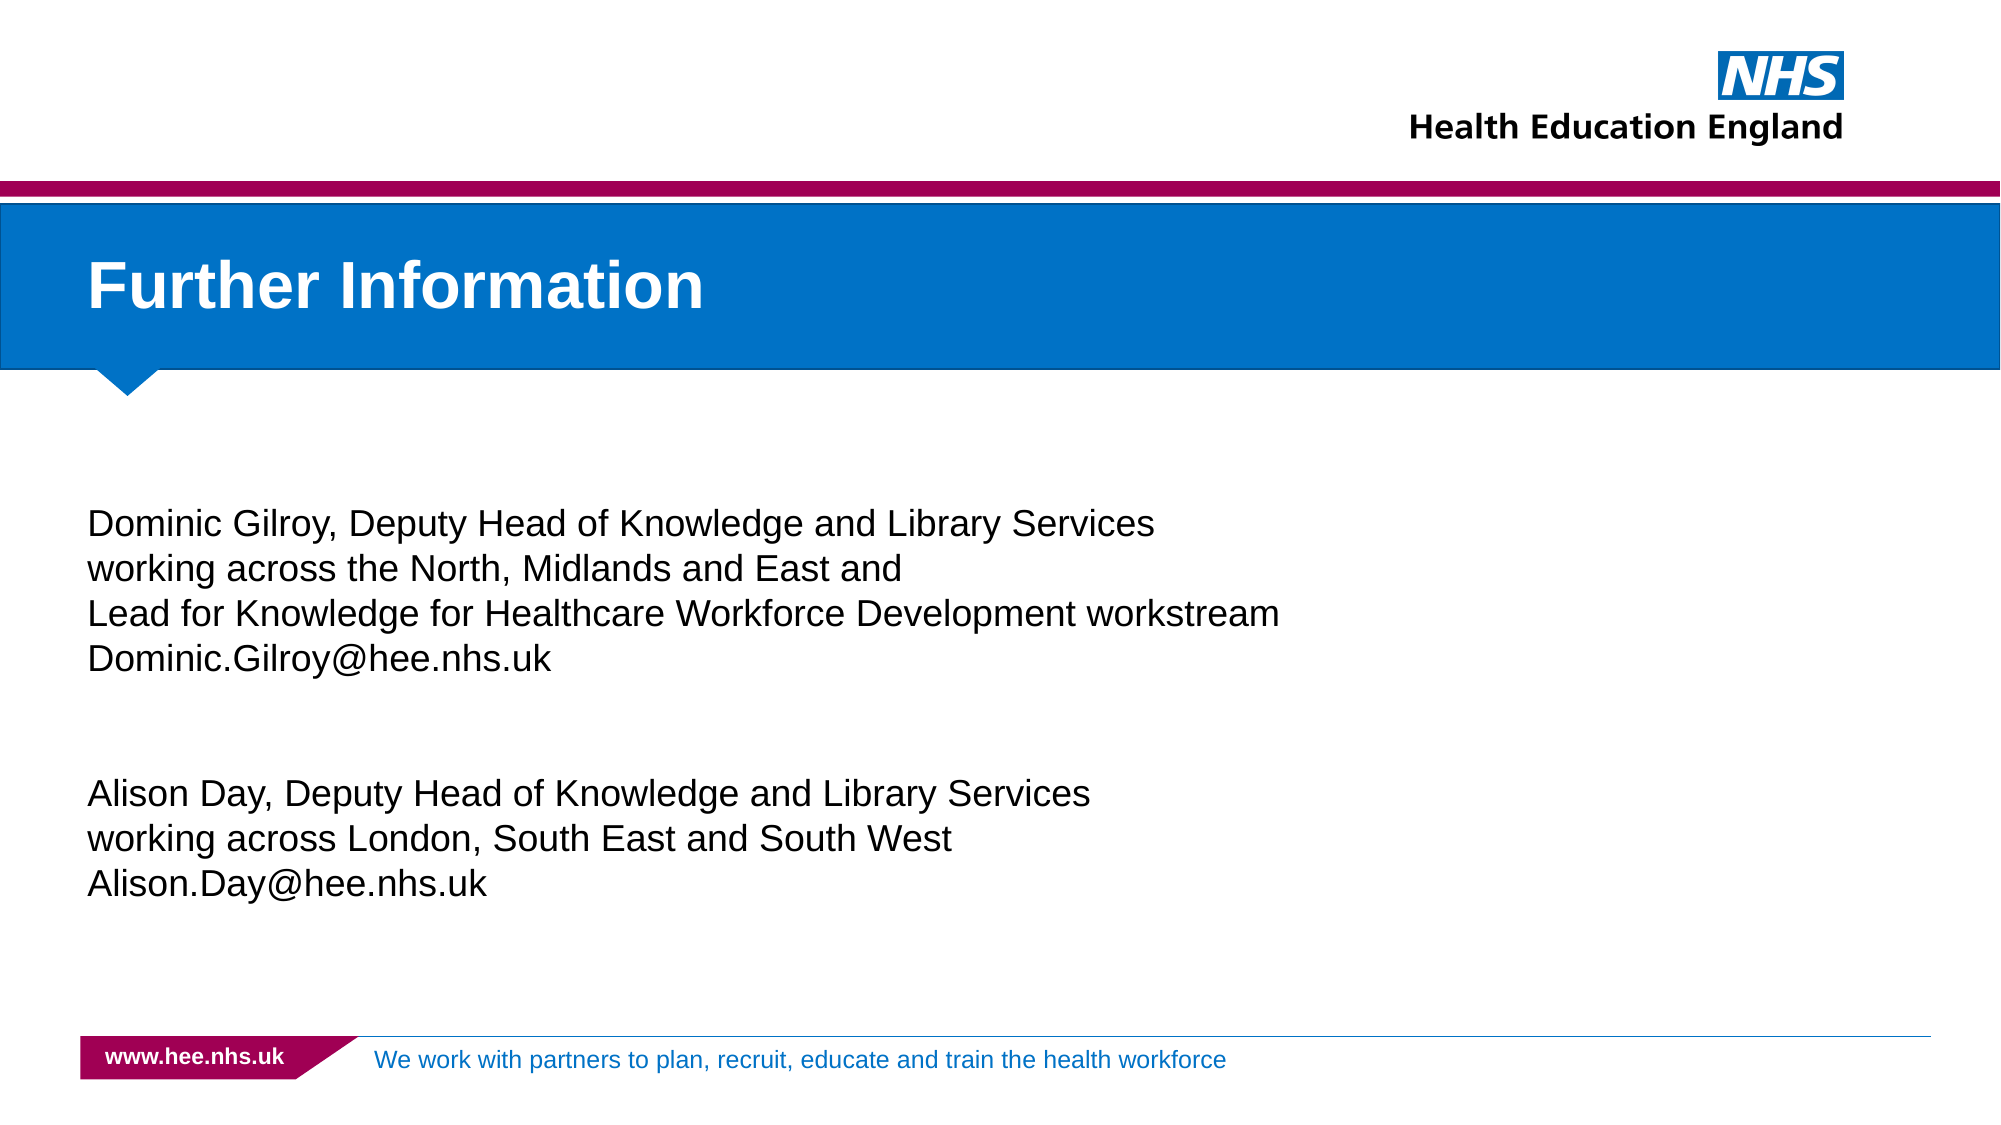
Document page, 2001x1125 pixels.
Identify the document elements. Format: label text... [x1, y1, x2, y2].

text_box Dominic Gilroy, Deputy Head of Knowledge and Library Services working across the North, Midlands and East and Lead for Knowledge for Healthcare Workforce Development workstream Dominic.Gilroy@hee.nhs.uk Alison Day, Deputy Head of Knowledge and Library Services working across London, South East and South West Alison.Day@hee.nhs.uk [72, 491, 1909, 916]
title Further Information [72, 204, 1931, 369]
